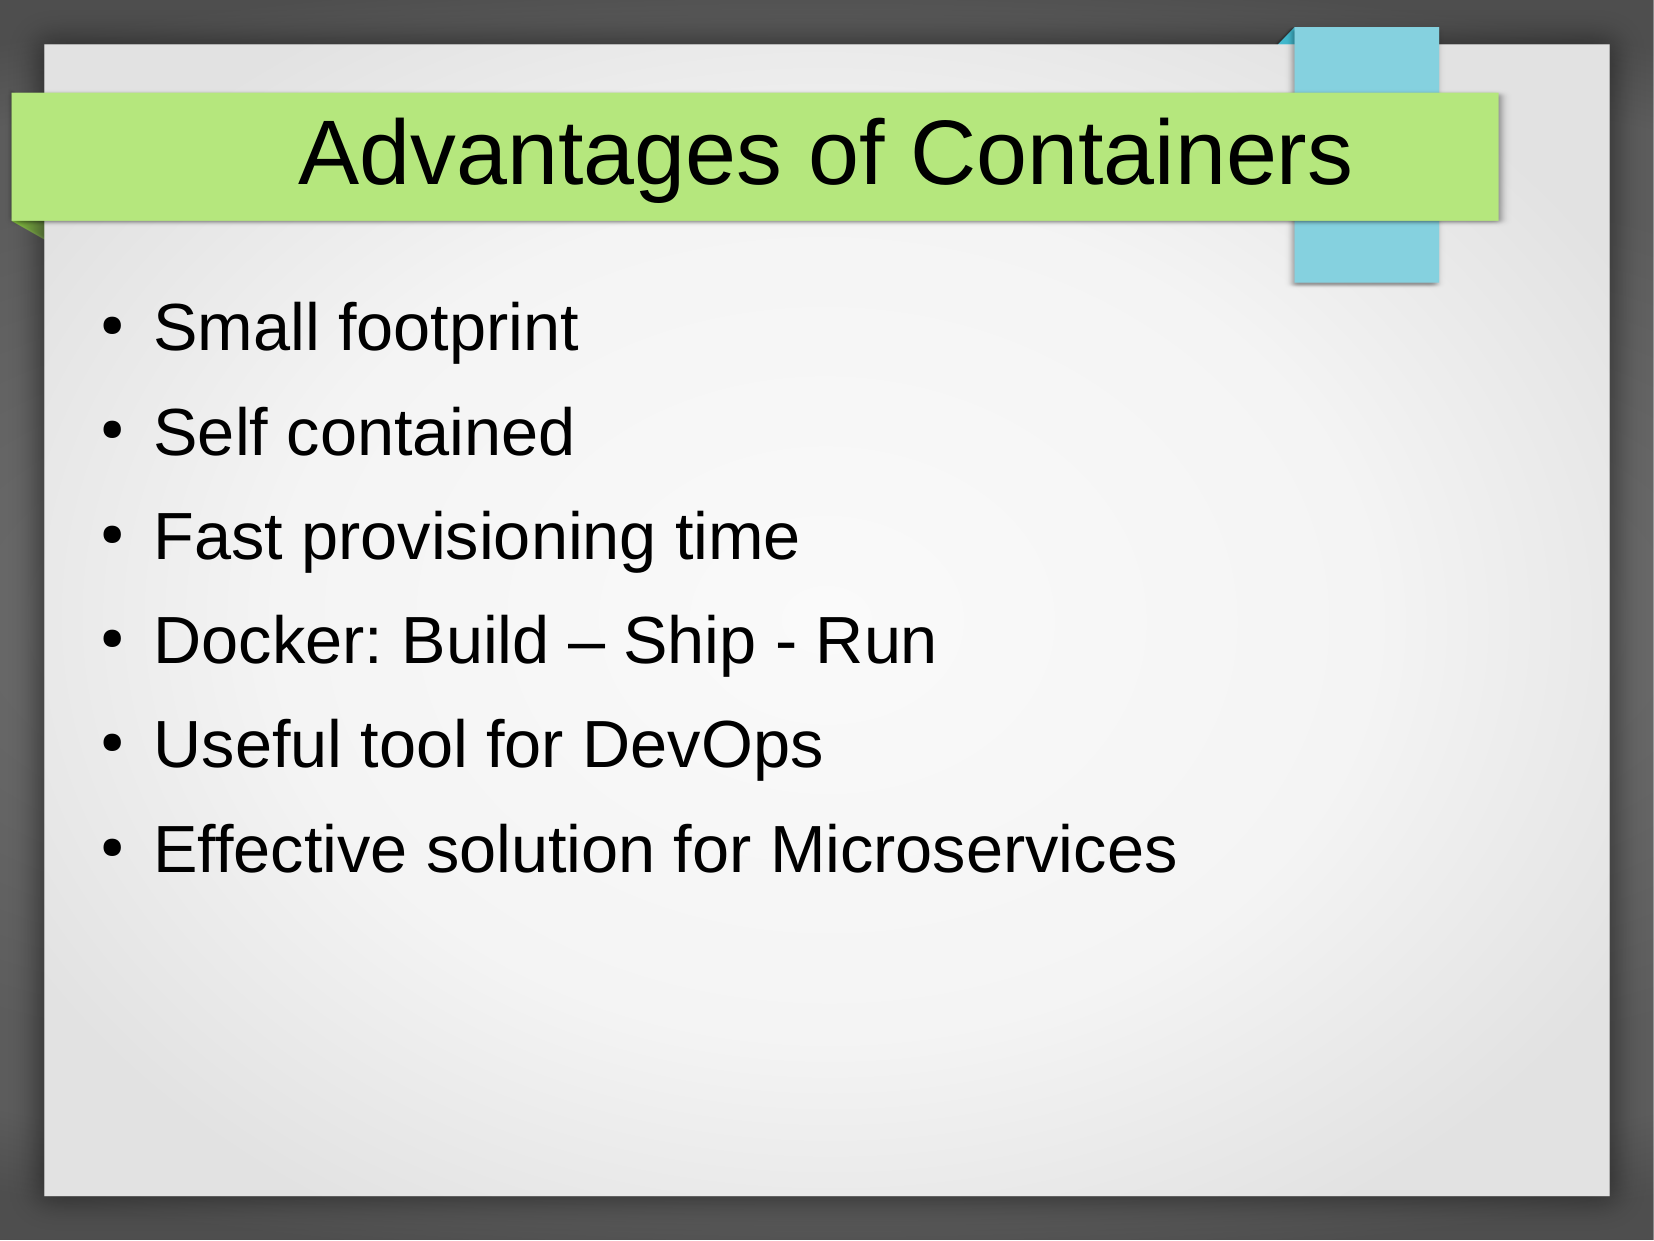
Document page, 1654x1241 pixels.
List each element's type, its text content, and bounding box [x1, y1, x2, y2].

picture [0, 0, 1654, 1240]
list Small footprint Self contained Fast provisioning time Docker: Build – Ship - Run Useful tool for DevOps Effective solution for Microservices [82, 290, 1571, 1010]
title Advantages of Containers [82, 49, 1571, 257]
